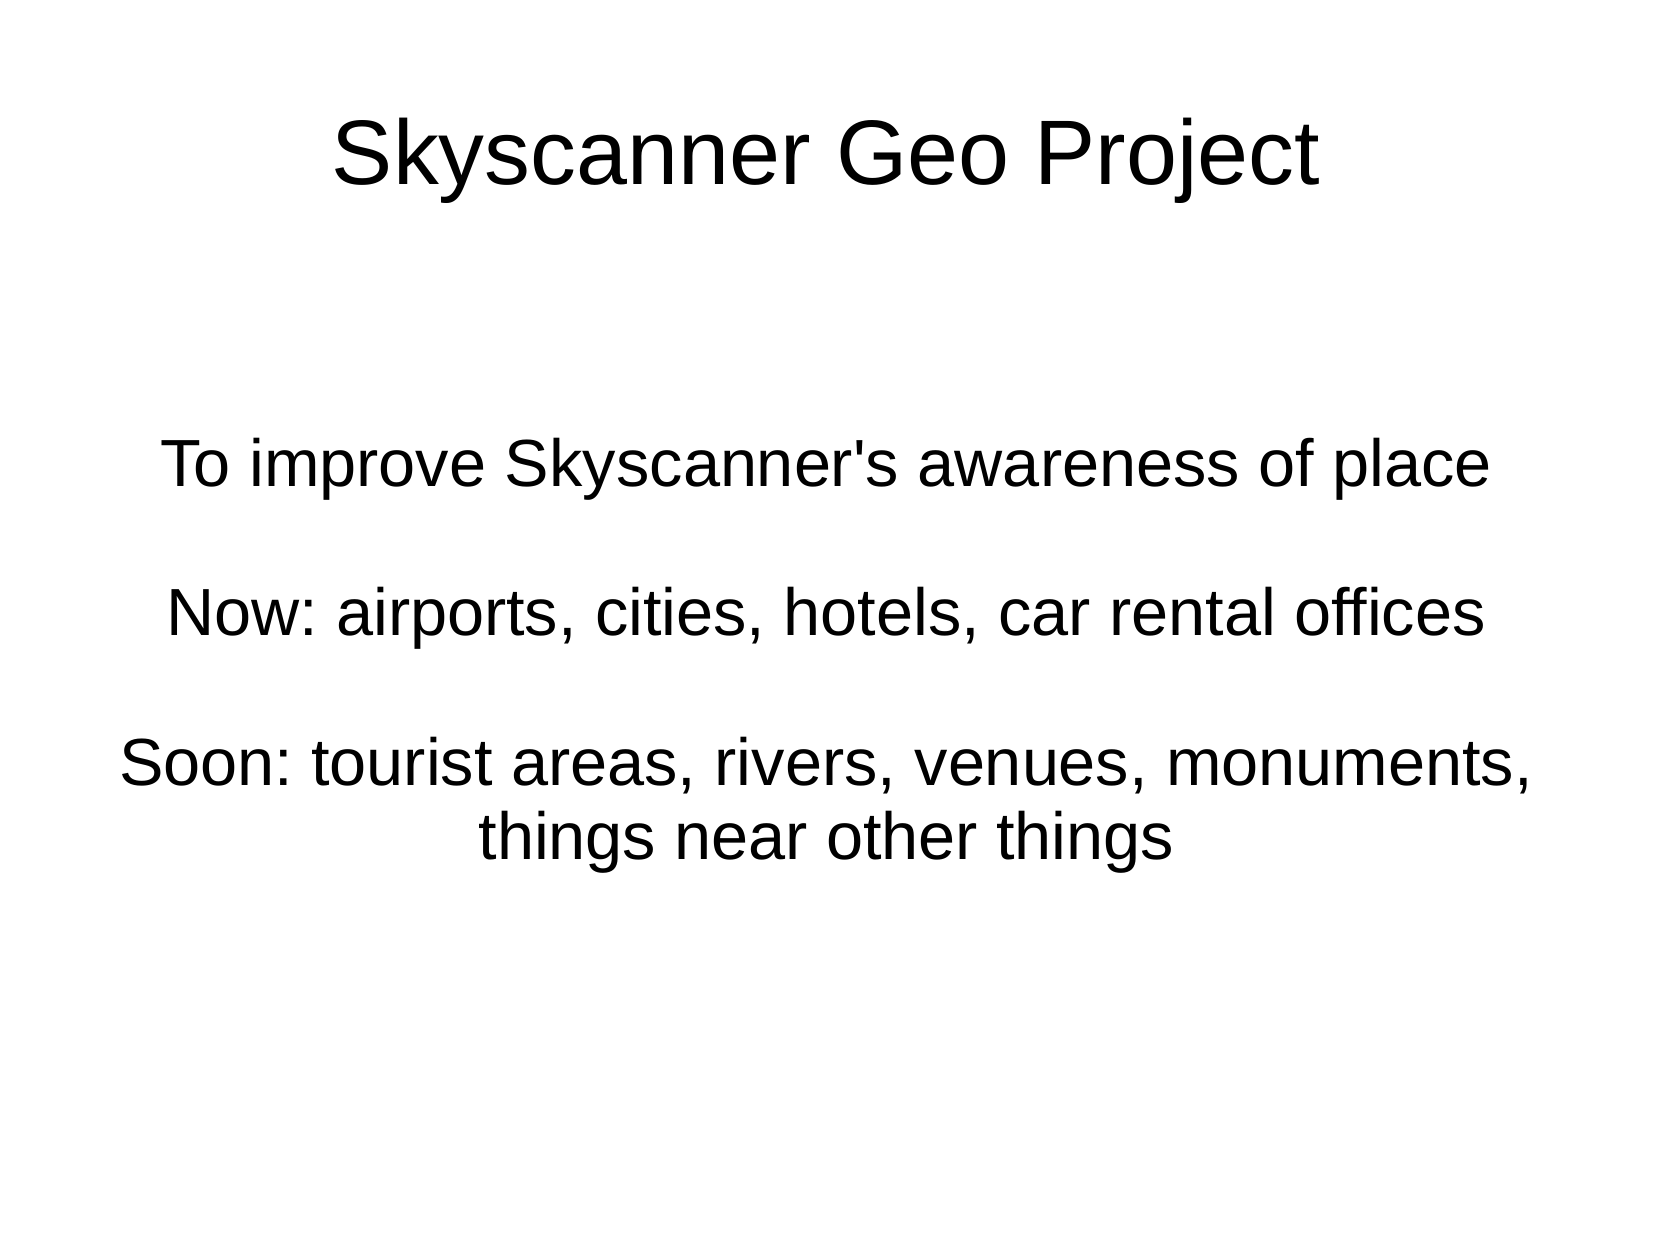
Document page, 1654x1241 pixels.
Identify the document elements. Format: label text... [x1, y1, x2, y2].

title Skyscanner Geo Project [82, 49, 1571, 257]
subtitle To improve Skyscanner's awareness of place Now: airports, cities, hotels, car rental offices Soon: tourist areas, rivers, venues, monuments, things near other things [82, 290, 1571, 1010]
